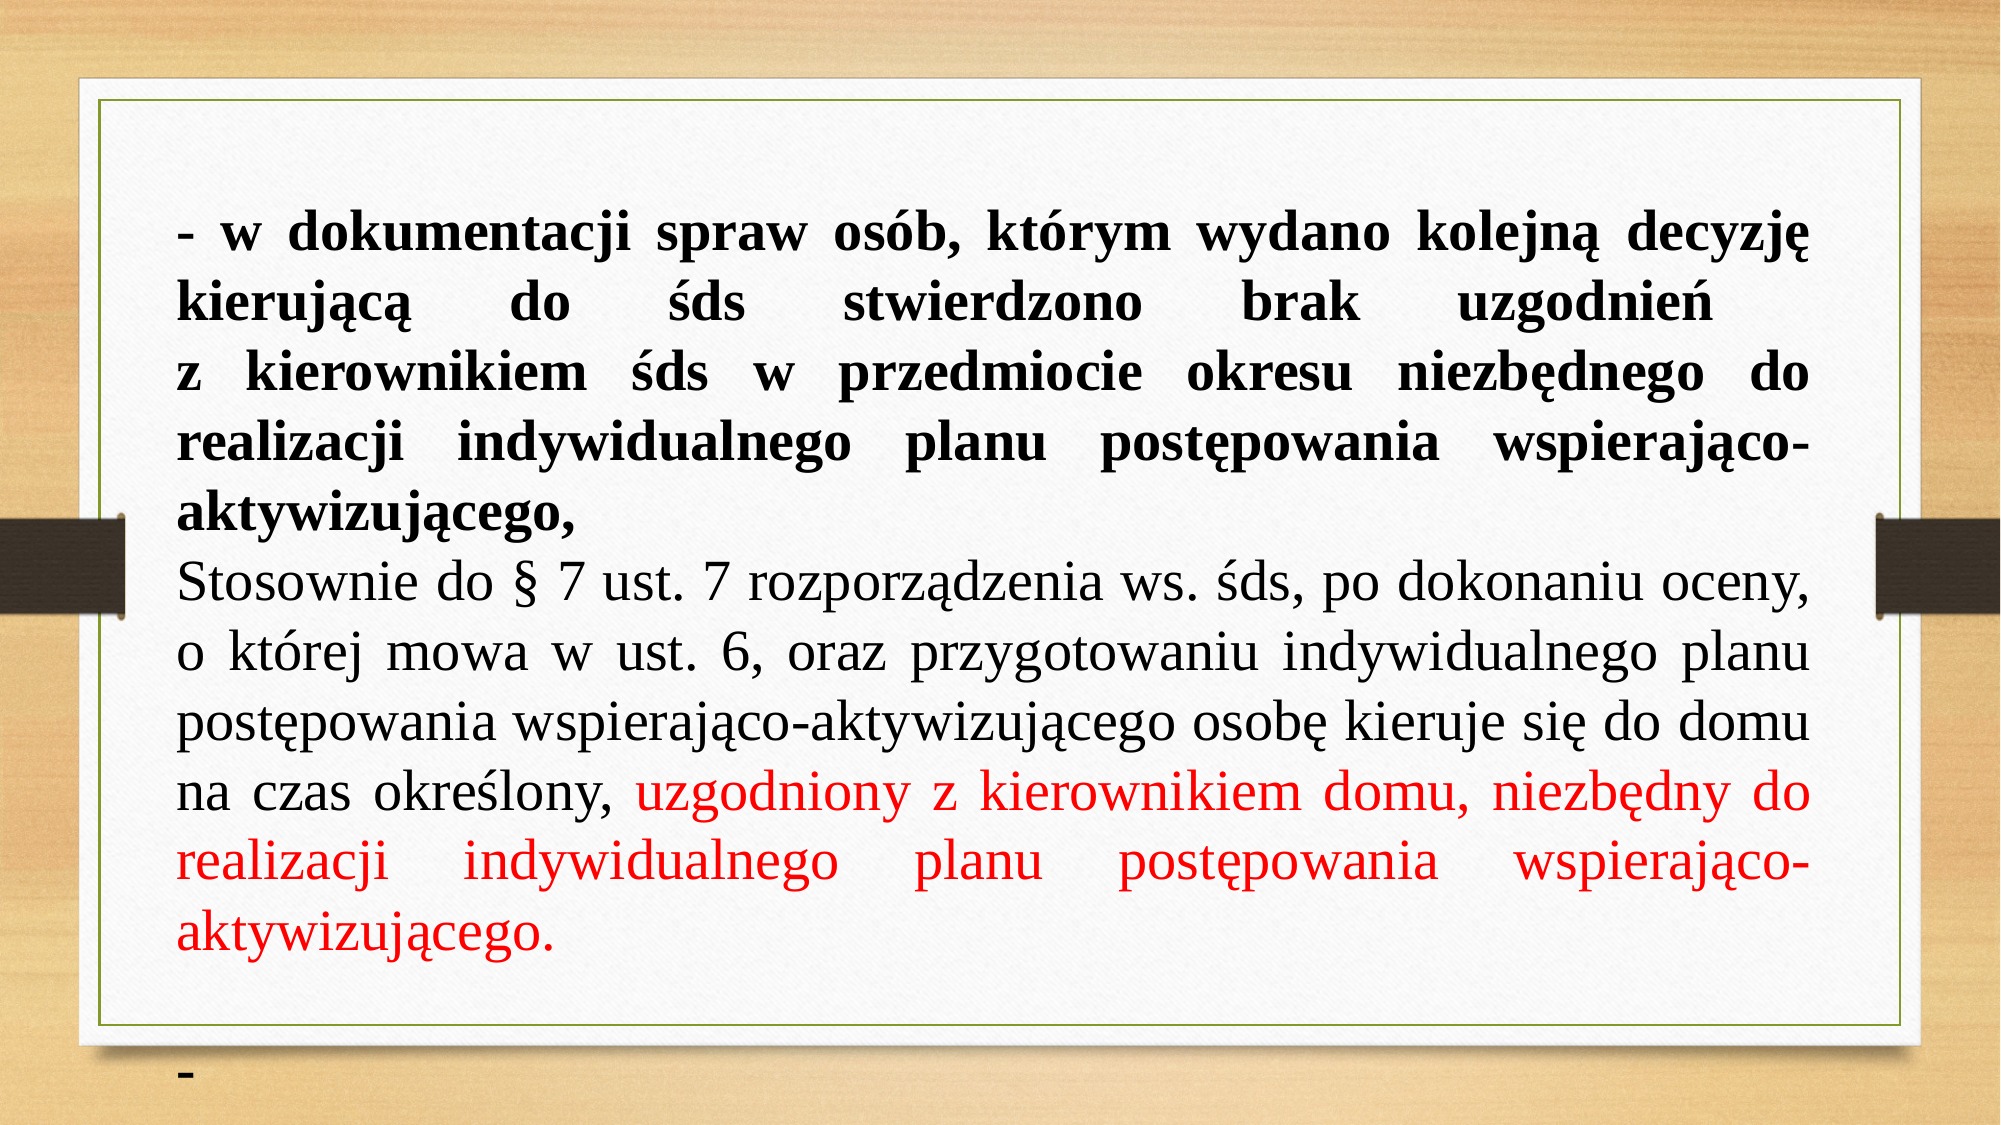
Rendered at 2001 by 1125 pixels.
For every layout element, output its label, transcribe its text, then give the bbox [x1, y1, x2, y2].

text_box - w dokumentacji spraw osób, którym wydano kolejną decyzję kierującą do śds stwierdzono brak uzgodnień z kierownikiem śds w przedmiocie okresu niezbędnego do realizacji indywidualnego planu postępowania wspierająco-aktywizującego, Stosownie do § 7 ust. 7 rozporządzenia ws. śds, po dokonaniu oceny, o której mowa w ust. 6, oraz przygotowaniu indywidualnego planu postępowania wspierająco-aktywizującego osobę kieruje się do domu na czas określony, uzgodniony z kierownikiem domu, niezbędny do realizacji indywidualnego planu postępowania wspierająco-aktywizującego. - [161, 184, 1827, 1125]
